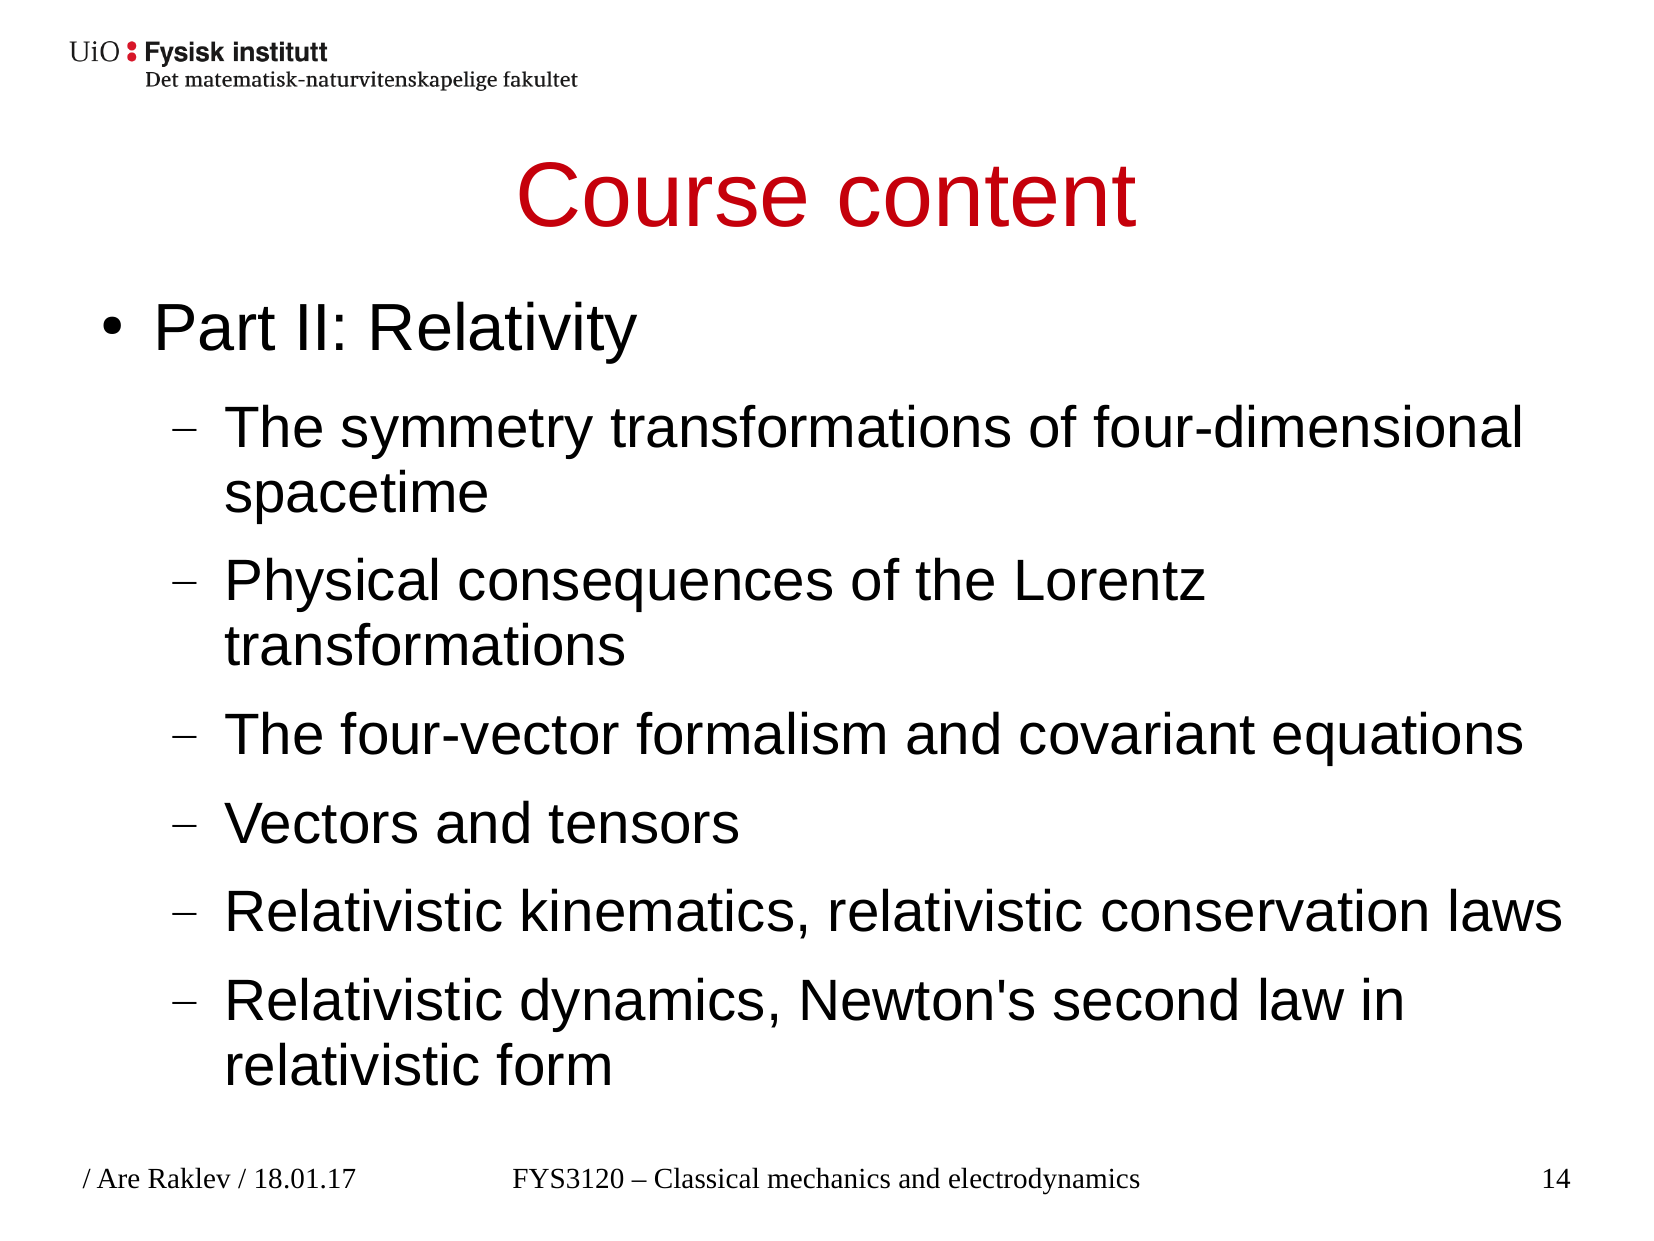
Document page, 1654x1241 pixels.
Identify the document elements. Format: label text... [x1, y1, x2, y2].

list Part II: Relativity The symmetry transformations of four-dimensional spacetime Physical consequences of the Lorentz transformations The four-vector formalism and covariant equations Vectors and tensors Relativistic kinematics, relativistic conservation laws Relativistic dynamics, Newton's second law in relativistic form [82, 290, 1571, 1098]
picture [68, 37, 581, 93]
title Course content [82, 90, 1571, 290]
